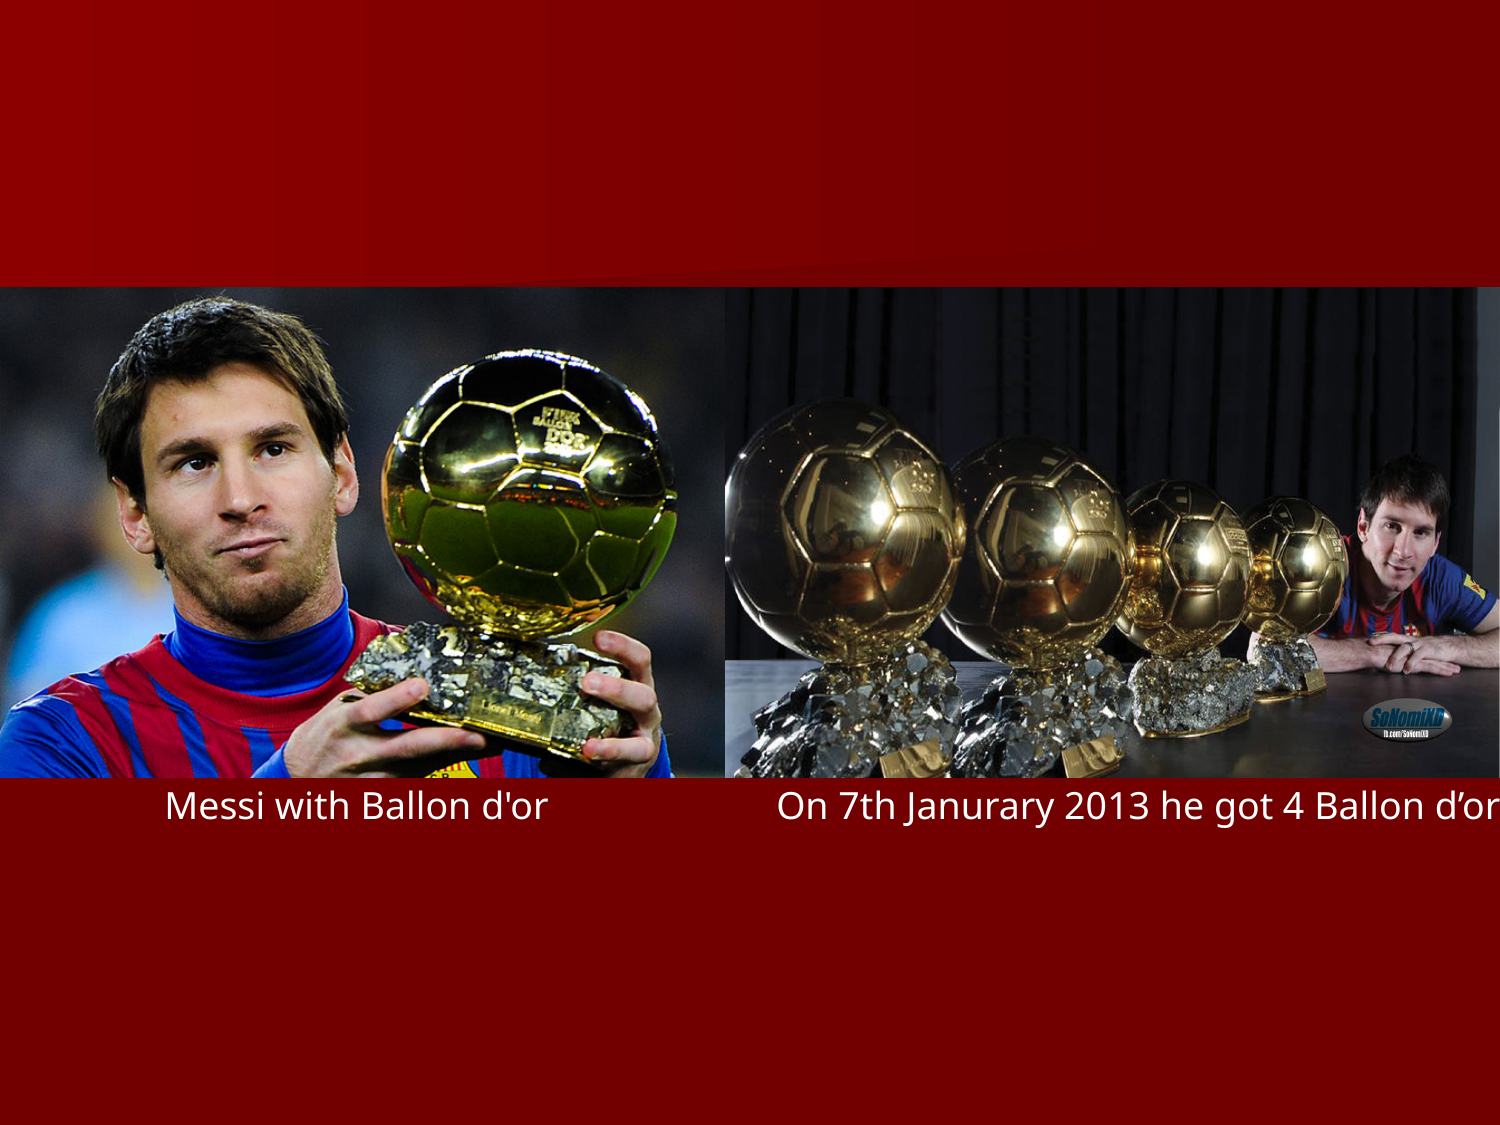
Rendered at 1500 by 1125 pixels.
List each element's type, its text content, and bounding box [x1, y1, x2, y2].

text_box On 7th Janurary 2013 he got 4 Ballon d’or [761, 774, 1500, 835]
picture [0, 287, 1500, 779]
text_box Messi with Ballon d'or [149, 779, 564, 835]
